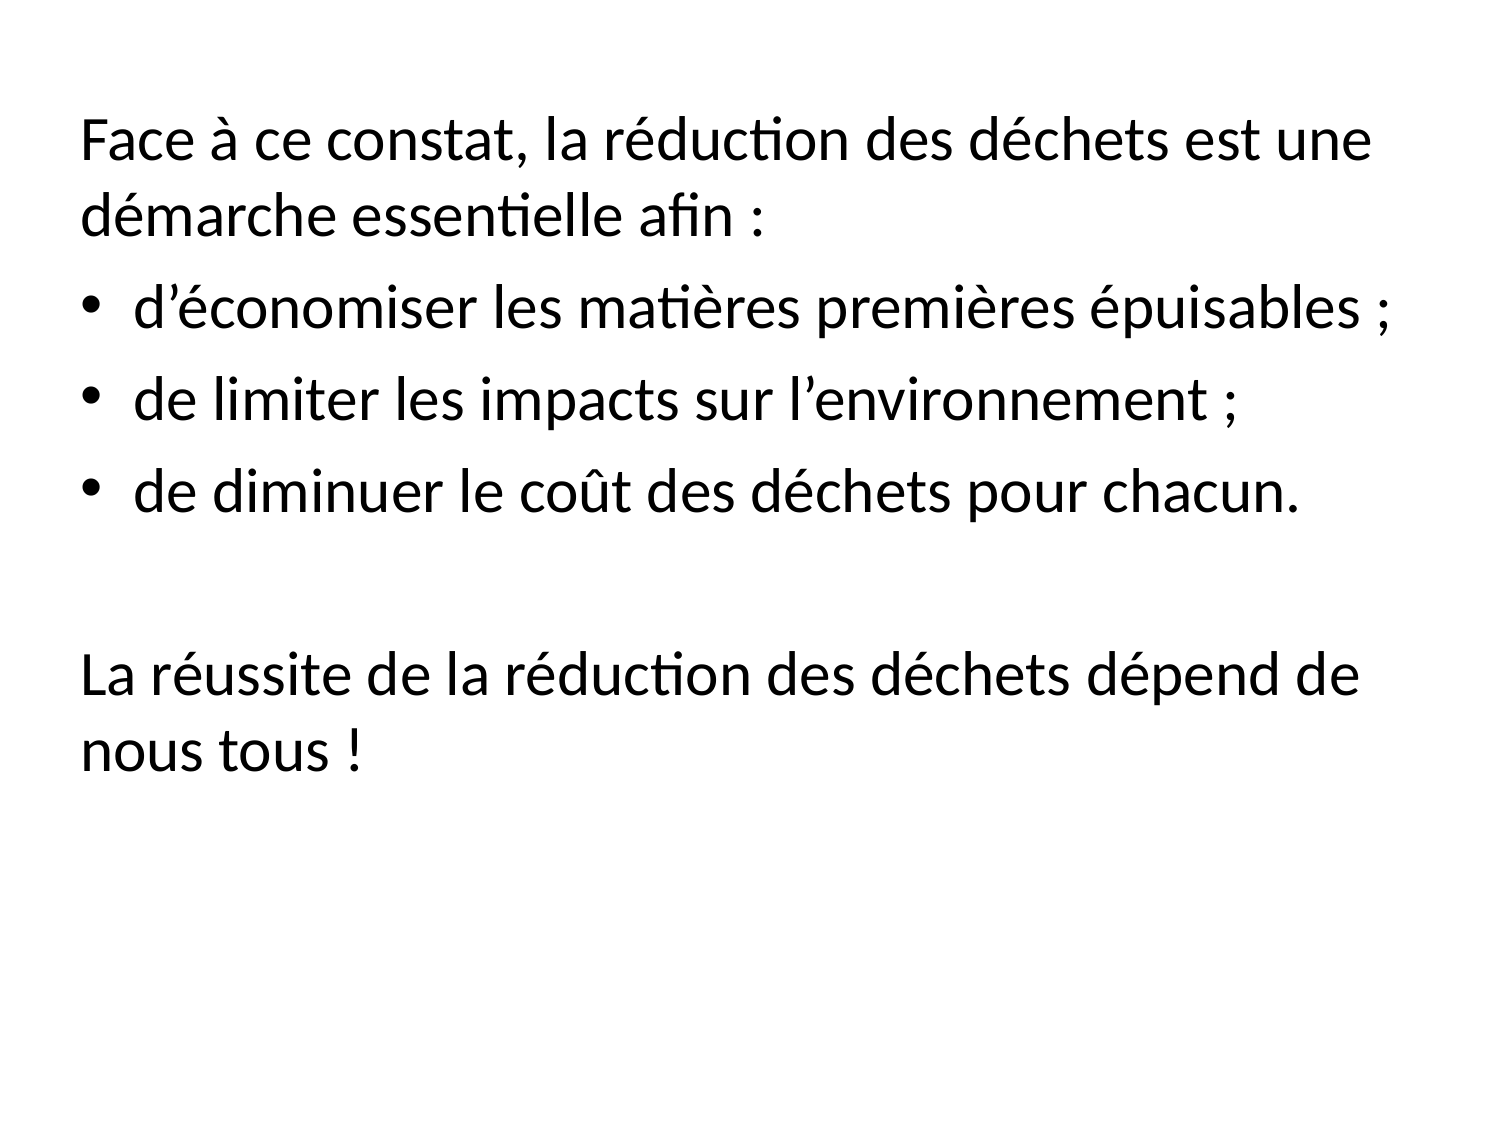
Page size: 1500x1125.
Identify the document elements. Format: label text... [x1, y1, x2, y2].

list Face à ce constat, la réduction des déchets est une démarche essentielle afin : d’économiser les matières premières épuisables ; de limiter les impacts sur l’environnement ; de diminuer le coût des déchets pour chacun. La réussite de la réduction des déchets dépend de nous tous ! [64, 90, 1415, 833]
